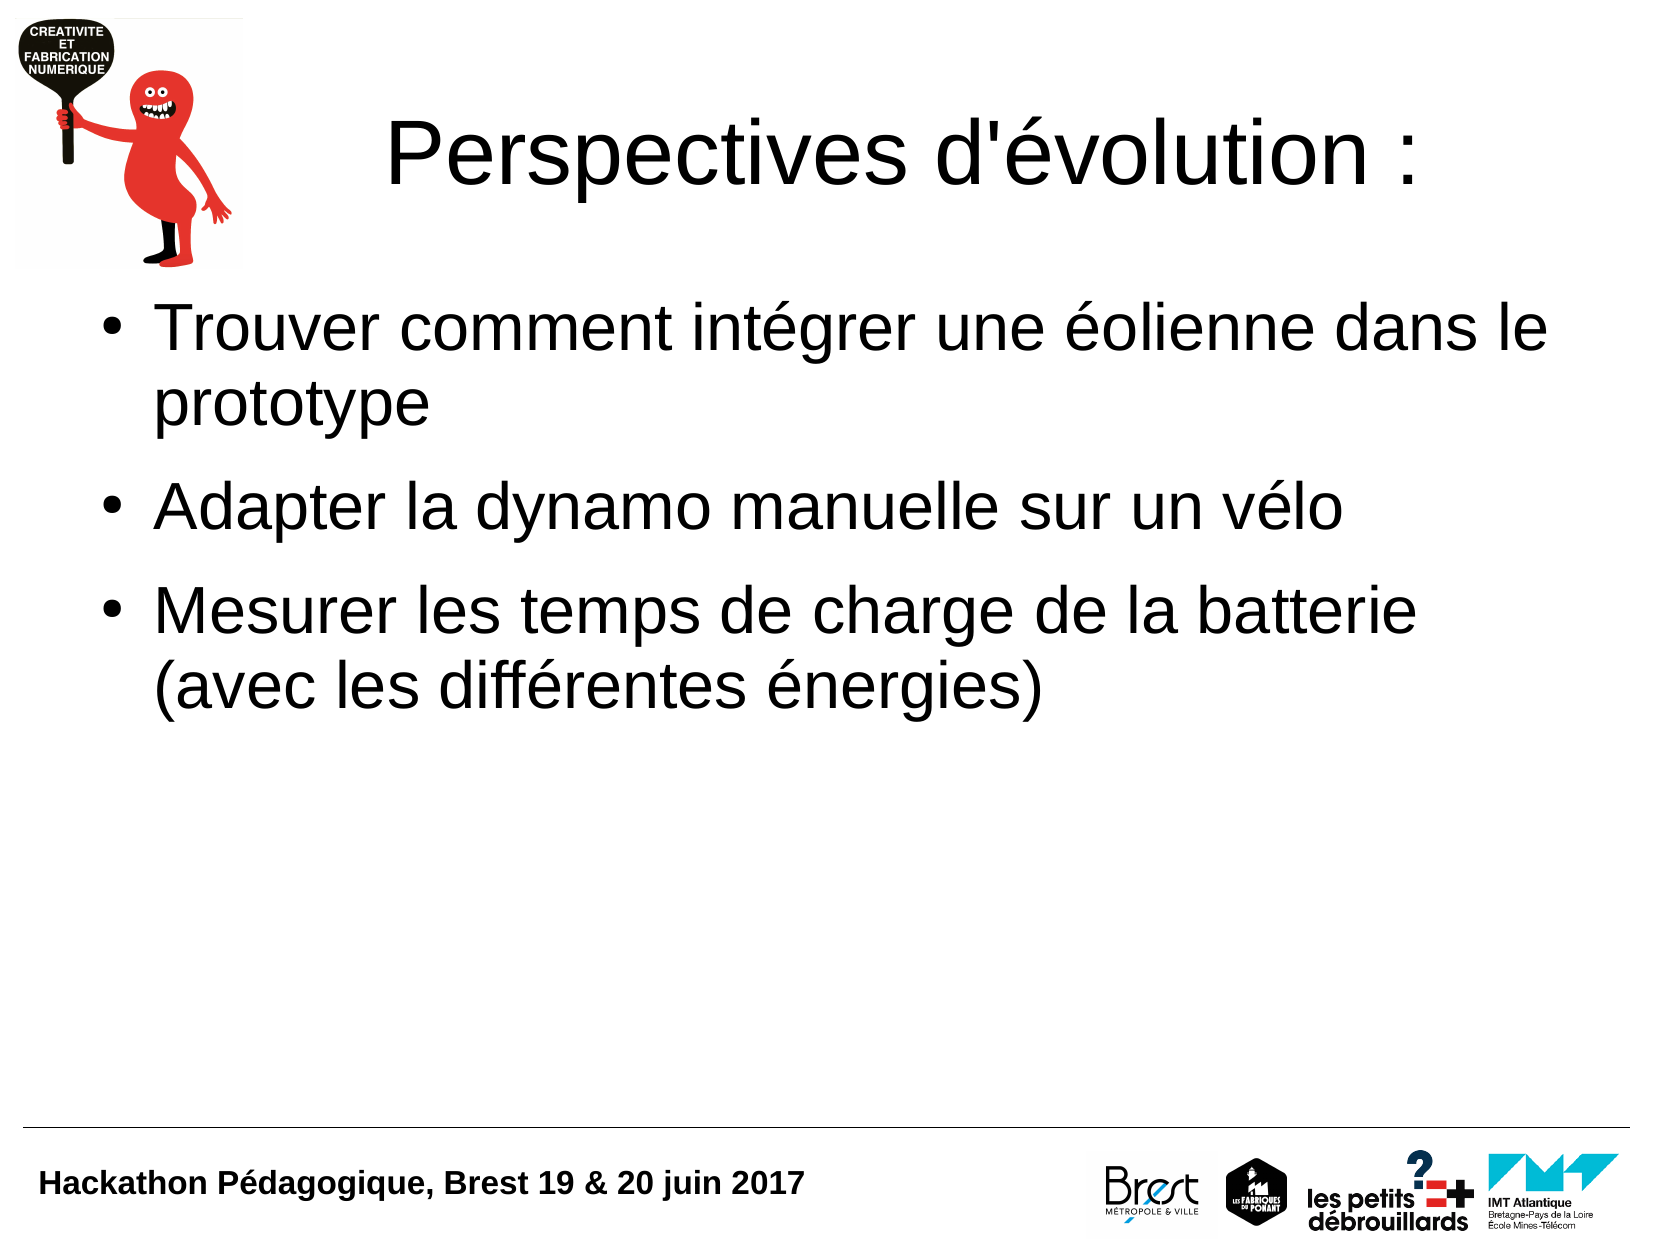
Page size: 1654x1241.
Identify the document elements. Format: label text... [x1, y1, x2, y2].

picture [1308, 1150, 1474, 1231]
picture [1226, 1158, 1287, 1226]
picture [1488, 1153, 1619, 1229]
picture [15, 18, 243, 269]
list Trouver comment intégrer une éolienne dans le prototype Adapter la dynamo manuelle sur un vélo Mesurer les temps de charge de la batterie (avec les différentes énergies) [82, 290, 1571, 1109]
picture [1086, 1151, 1218, 1240]
text_box Hackathon Pédagogique, Brest 19 & 20 juin 2017 [23, 1157, 945, 1211]
title Perspectives d'évolution : [236, 49, 1571, 257]
